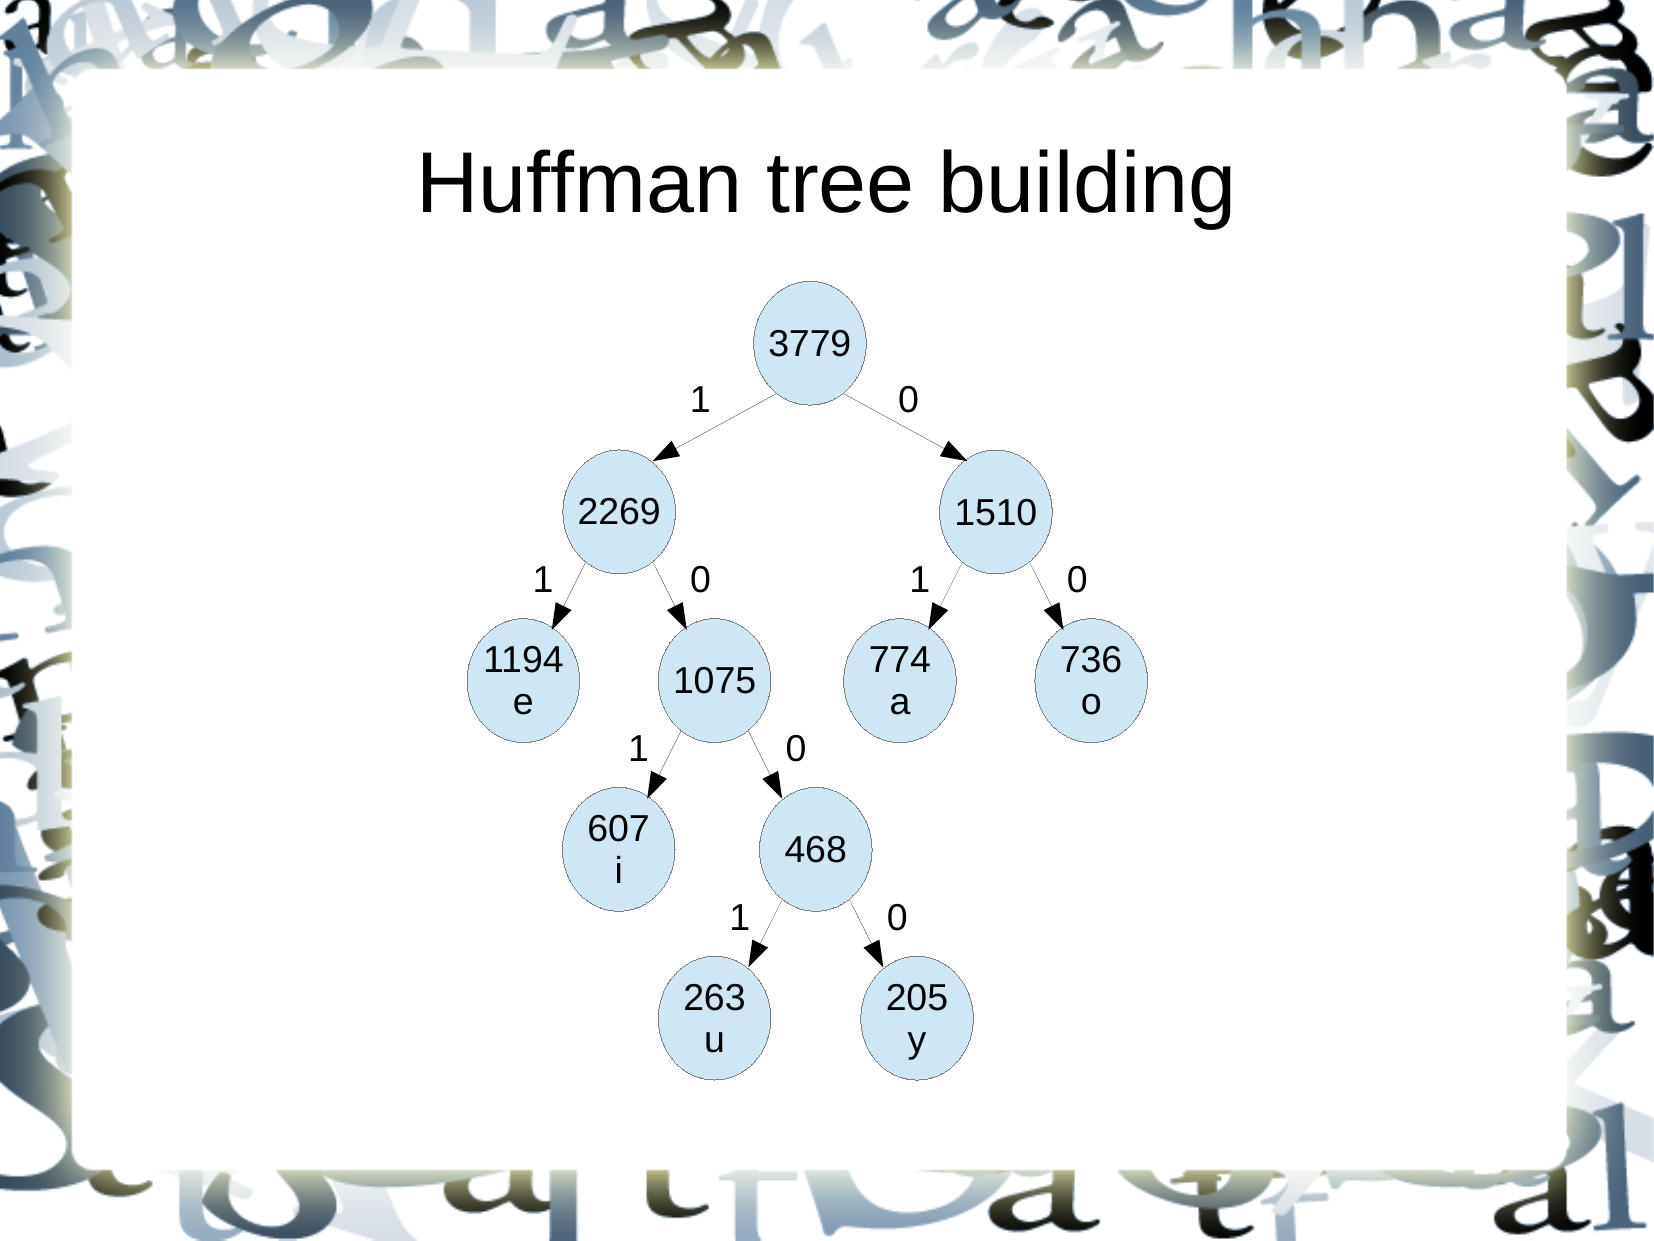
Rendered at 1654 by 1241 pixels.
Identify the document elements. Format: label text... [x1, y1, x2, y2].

text_box 205 y [860, 956, 974, 1081]
text_box 1 [894, 551, 946, 609]
text_box 0 [675, 551, 726, 609]
text_box 0 [770, 719, 822, 777]
text_box 1194 e [467, 618, 580, 743]
text_box 0 [1052, 551, 1103, 609]
text_box 0 [872, 888, 923, 946]
text_box 607 i [562, 787, 676, 912]
text_box 263 u [658, 956, 771, 1081]
picture [0, 0, 1654, 1241]
text_box 468 [759, 787, 873, 912]
text_box 3779 [753, 281, 867, 406]
text_box 0 [883, 371, 934, 429]
text_box 1 [613, 719, 664, 777]
text_box 1075 [658, 618, 771, 743]
text_box 1 [714, 888, 765, 946]
text_box 1 [675, 371, 726, 429]
text_box 1 [517, 551, 569, 609]
text_box 2269 [562, 449, 676, 574]
text_box 1510 [939, 450, 1053, 574]
title Huffman tree building [82, 78, 1571, 287]
text_box 736 o [1034, 618, 1148, 743]
text_box 774 a [843, 618, 957, 743]
